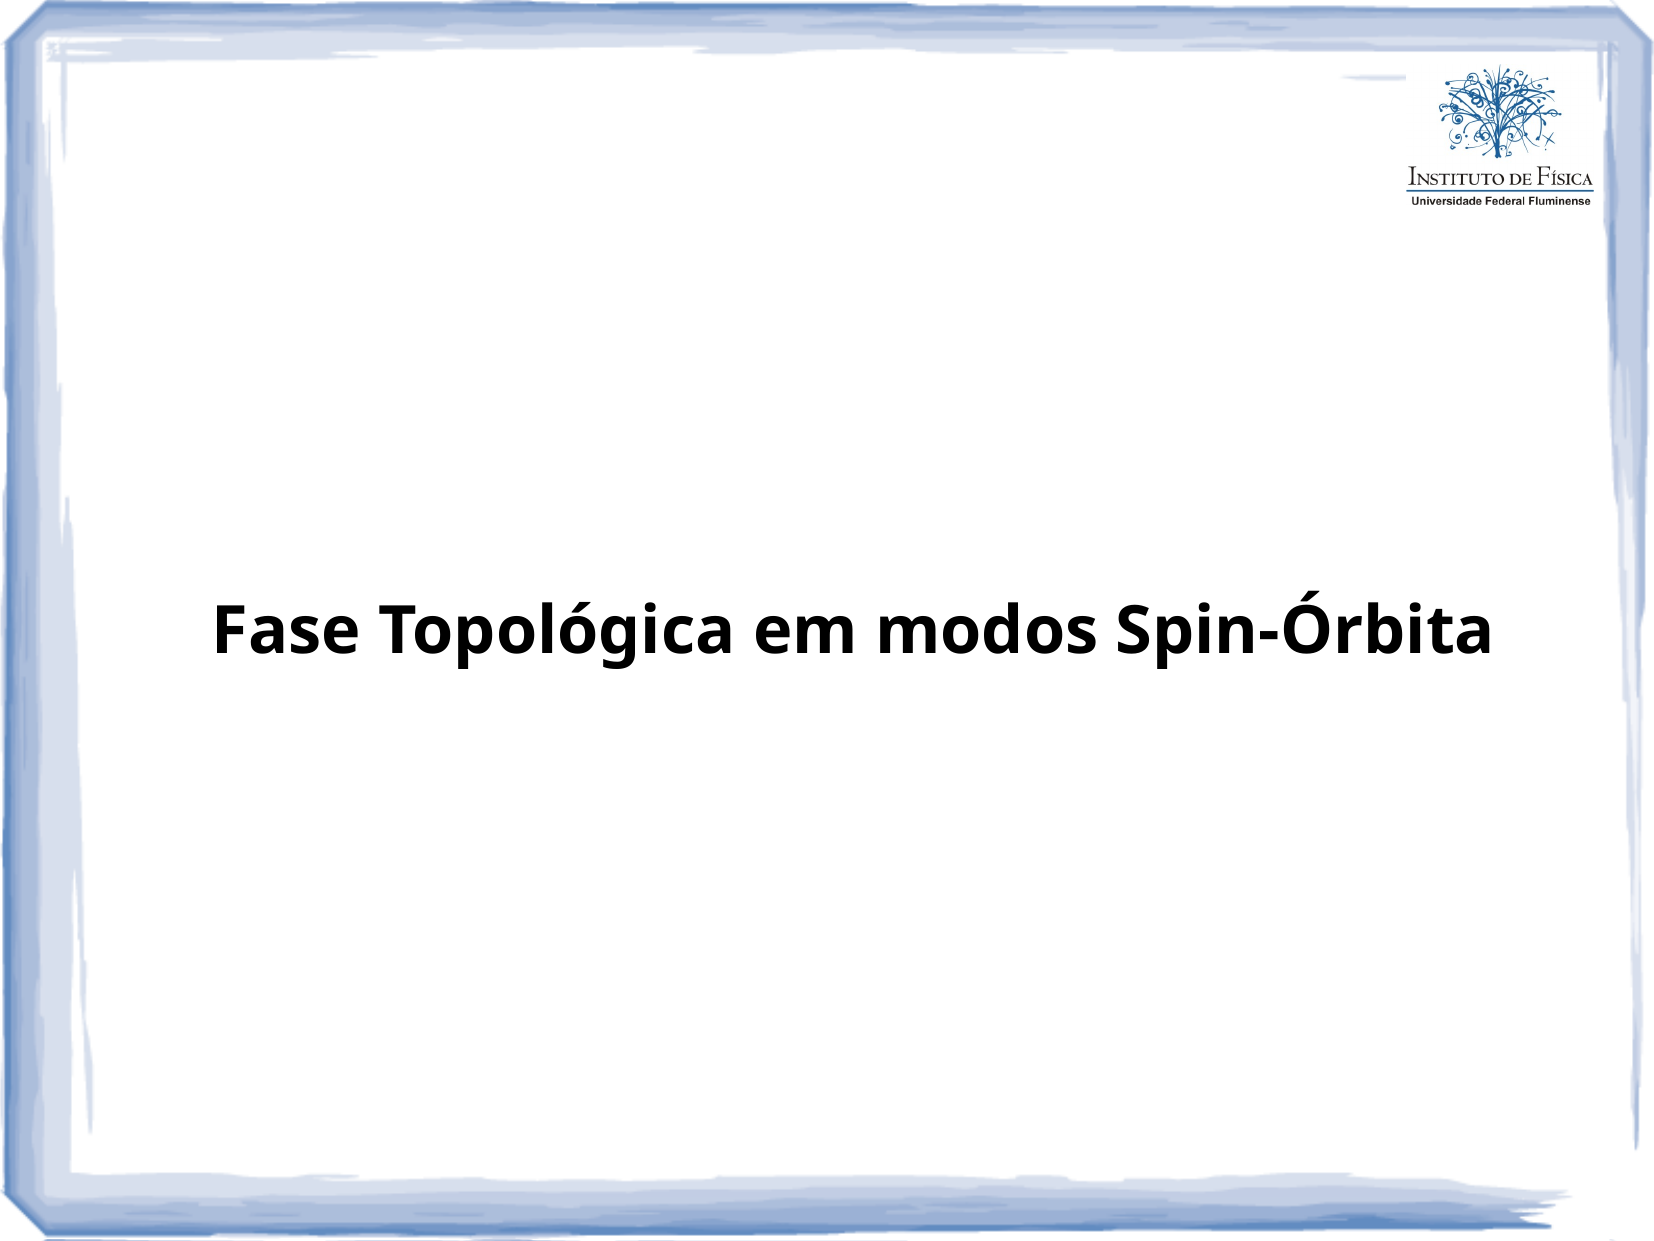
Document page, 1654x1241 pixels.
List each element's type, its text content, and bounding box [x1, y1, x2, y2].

picture [0, 0, 1654, 1241]
text_box Fase Topológica em modos Spin-Órbita [197, 575, 1523, 667]
